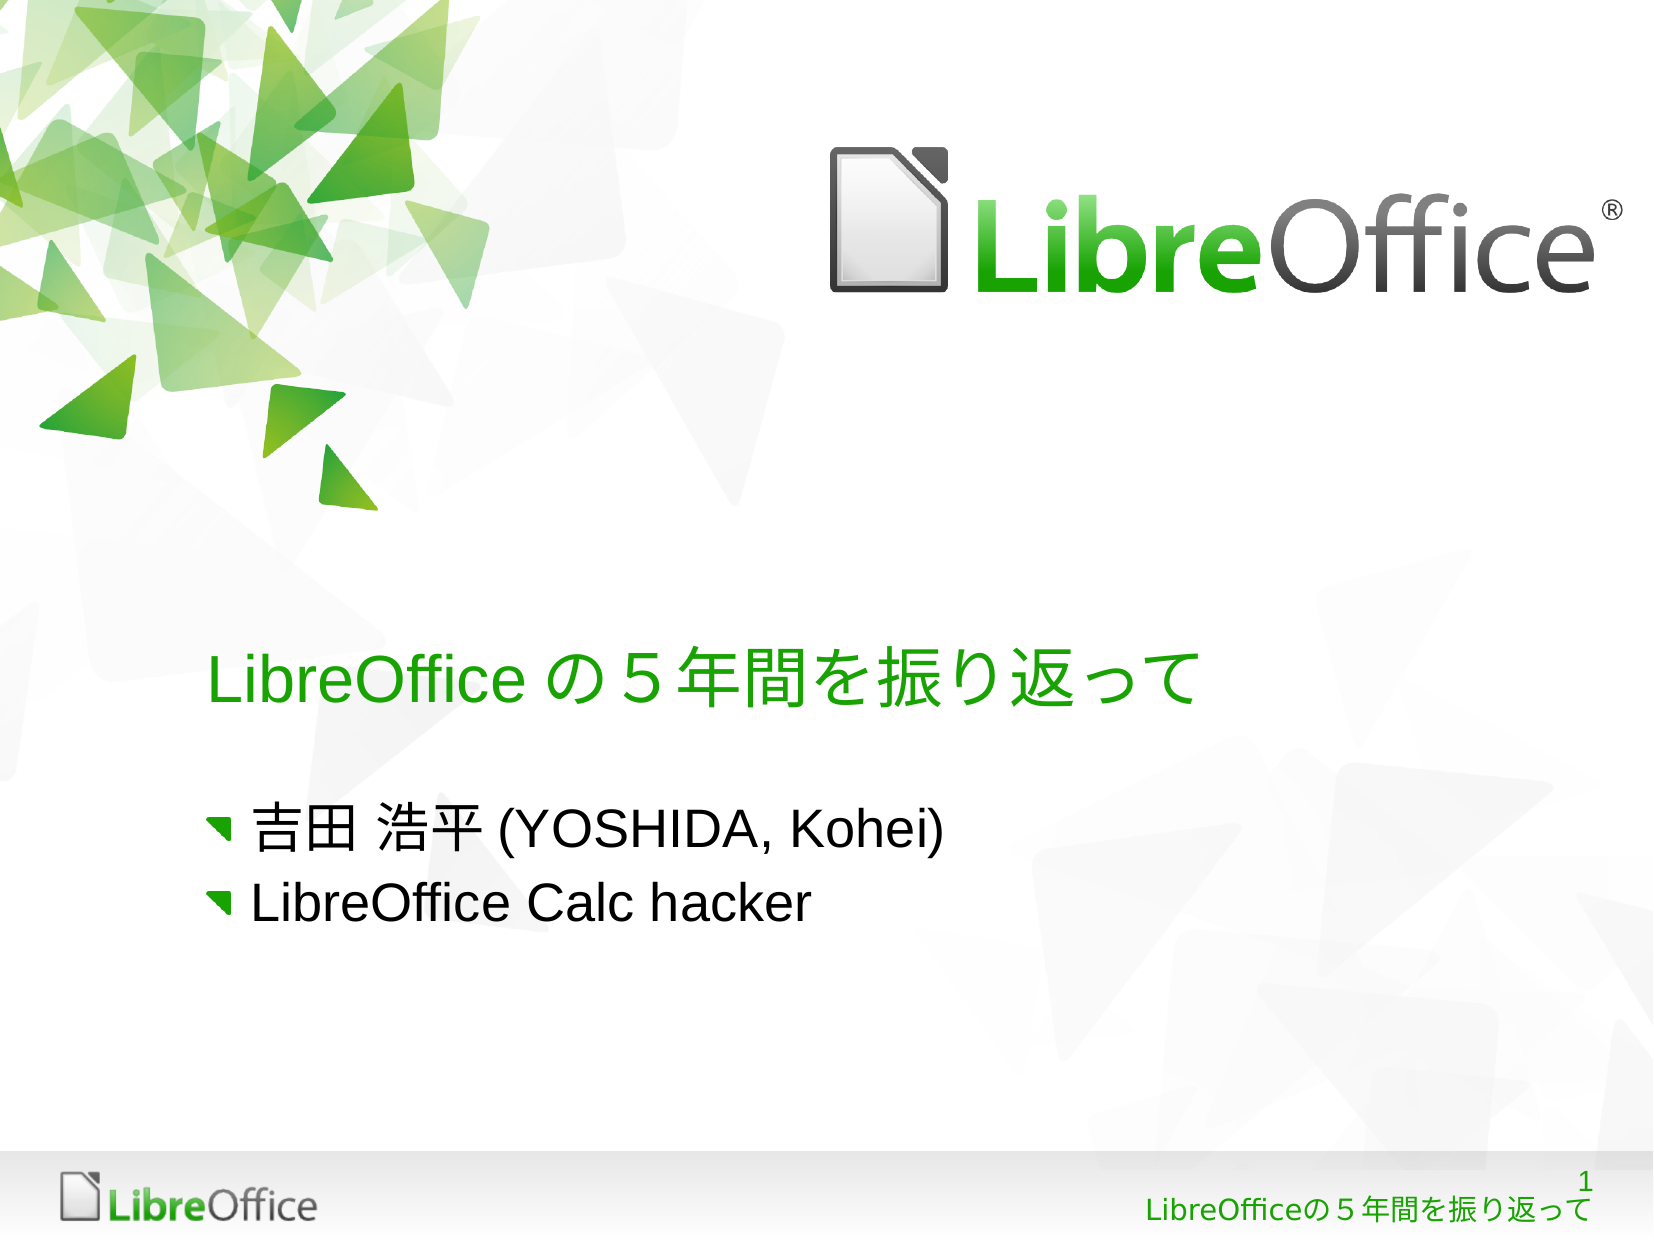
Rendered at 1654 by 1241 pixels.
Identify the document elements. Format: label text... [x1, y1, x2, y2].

picture [915, 548, 1653, 1170]
picture [0, 0, 1653, 949]
list 吉田 浩平(YOSHIDA, Kohei) LibreOffice Calc hacker [206, 797, 1476, 1241]
picture [41, 1152, 206, 1241]
title LibreOfficeの５年間を振り返って [206, 590, 1476, 768]
